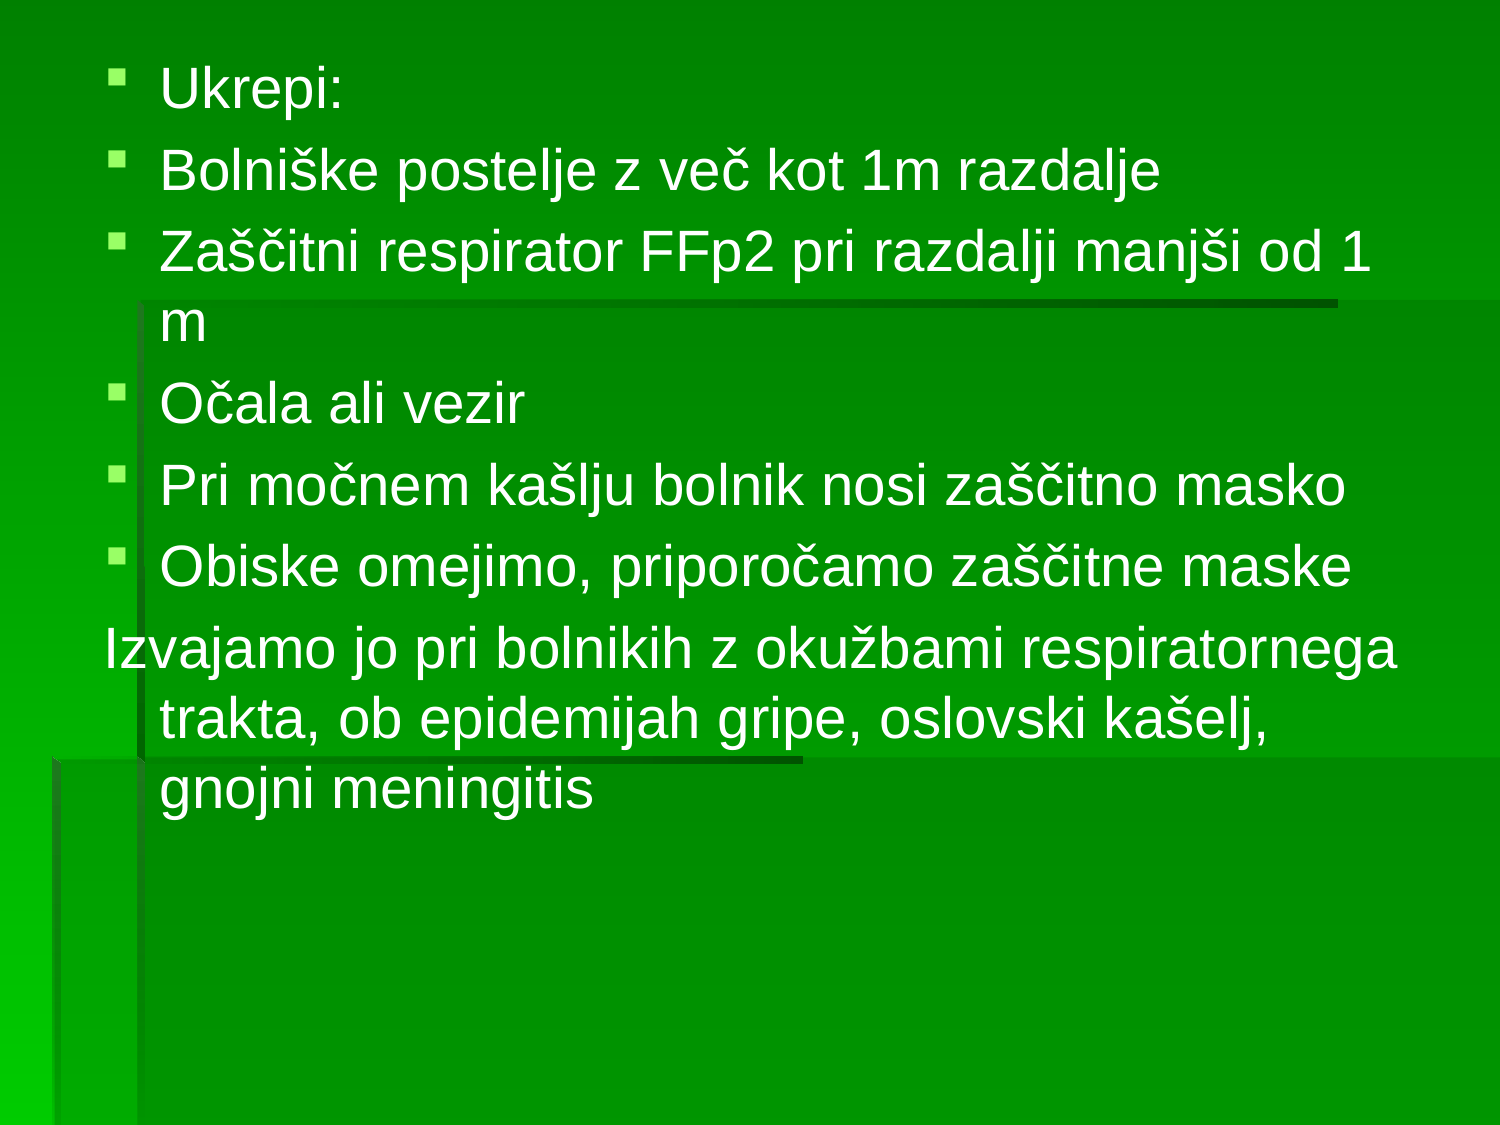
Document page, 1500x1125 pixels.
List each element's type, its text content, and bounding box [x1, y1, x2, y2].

list Ukrepi: Bolniške postelje z več kot 1m razdalje Zaščitni respirator FFp2 pri razdalji manjši od 1 m Očala ali vezir Pri močnem kašlju bolnik nosi zaščitno masko Obiske omejimo, priporočamo zaščitne maske Izvajamo jo pri bolnikih z okužbami respiratornega trakta, ob epidemijah gripe, oslovski kašelj, gnojni meningitis [88, 42, 1451, 1000]
